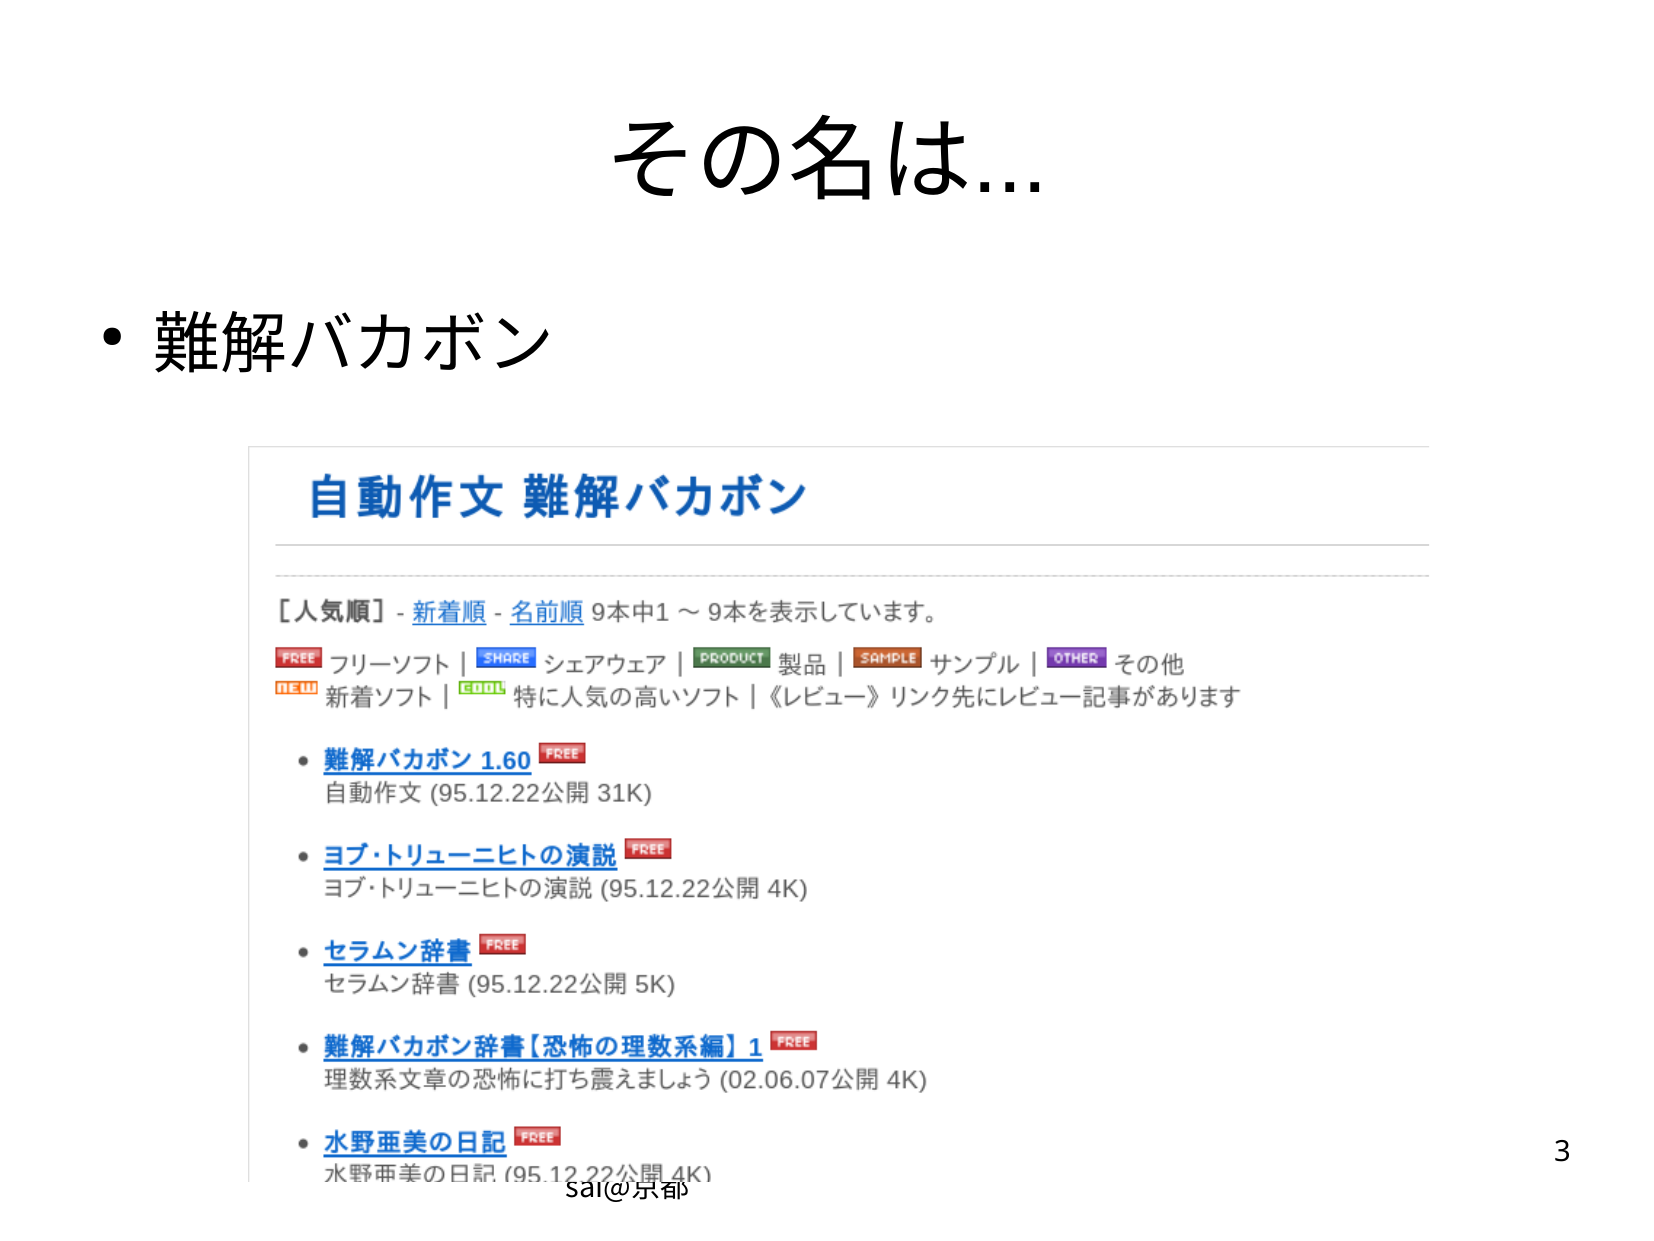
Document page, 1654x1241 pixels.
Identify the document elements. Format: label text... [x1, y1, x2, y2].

list 難解バカボン [82, 290, 1538, 1010]
picture [248, 446, 1430, 1182]
title その名は... [82, 49, 1571, 257]
